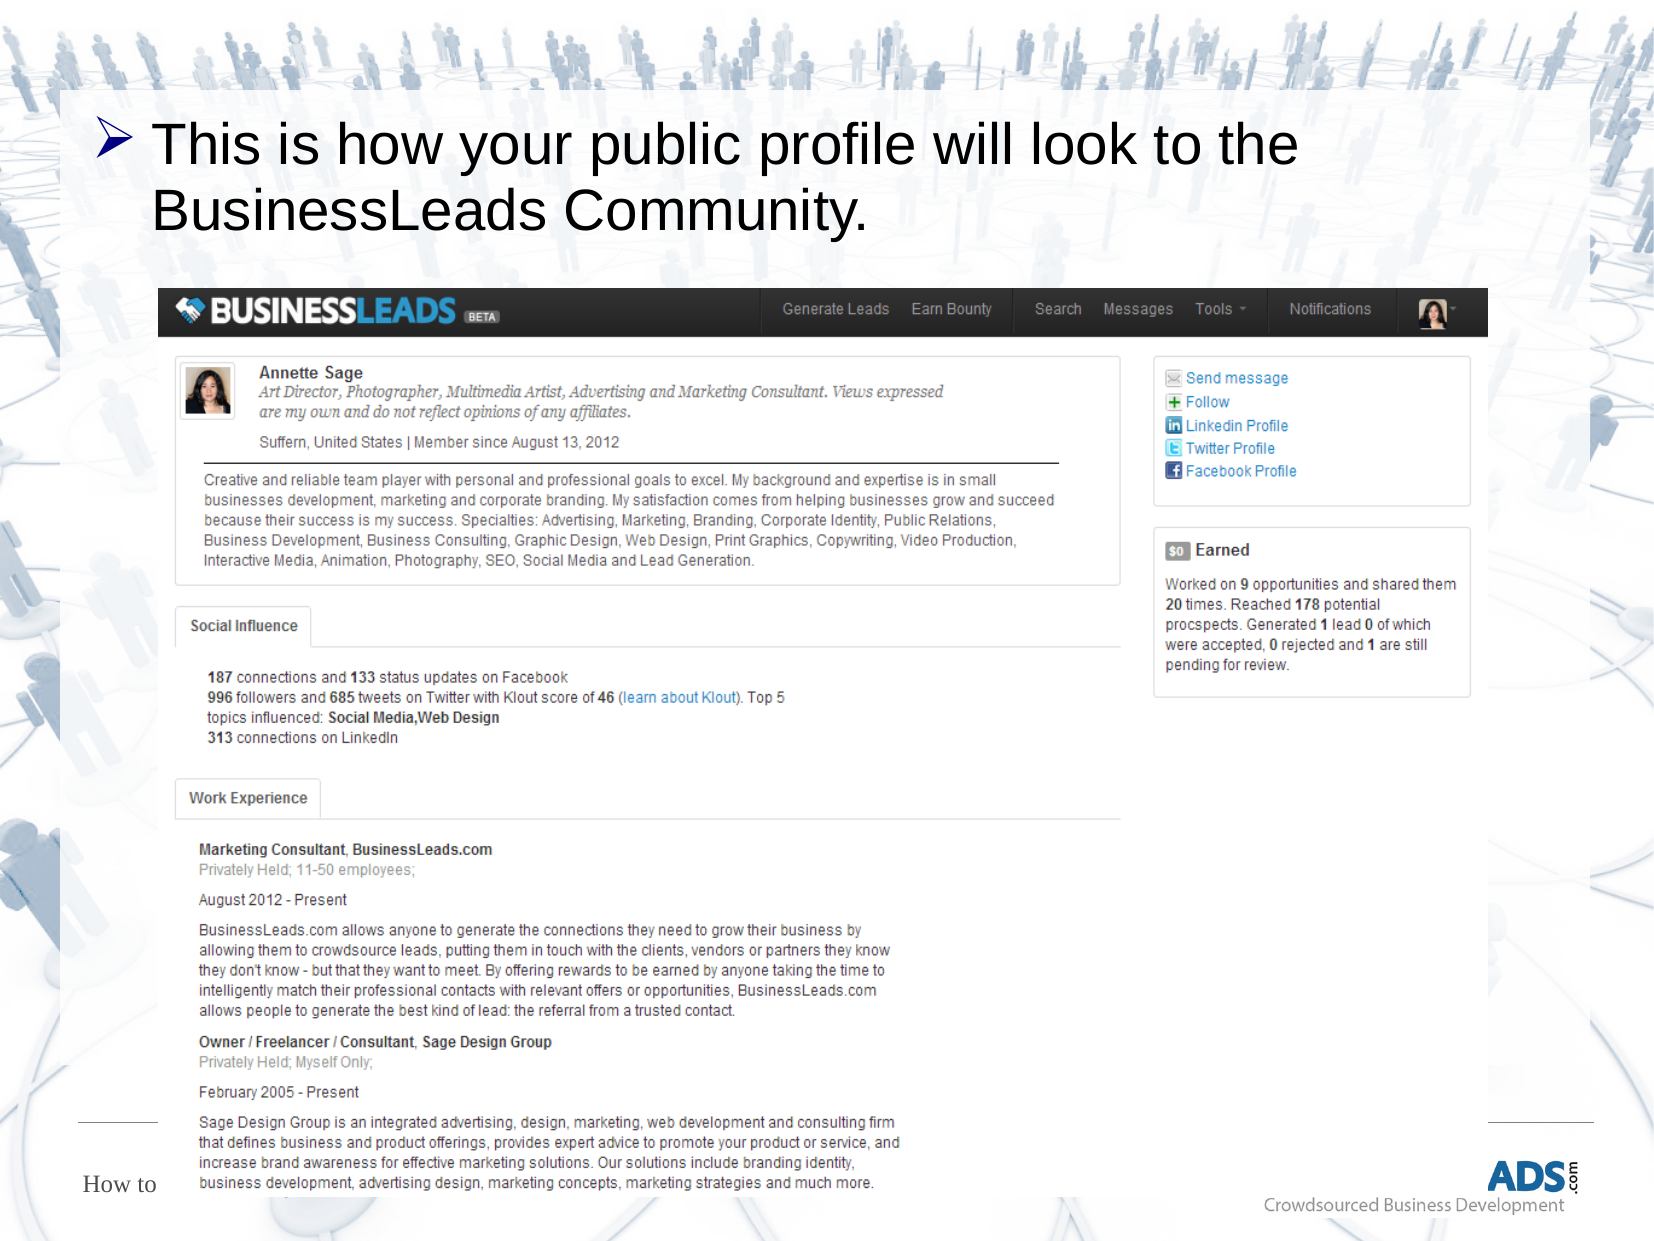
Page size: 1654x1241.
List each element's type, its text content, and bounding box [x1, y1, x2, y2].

list This is how your public profile will look to the BusinessLeads Community. [91, 112, 1562, 921]
picture [0, 3, 1654, 1241]
